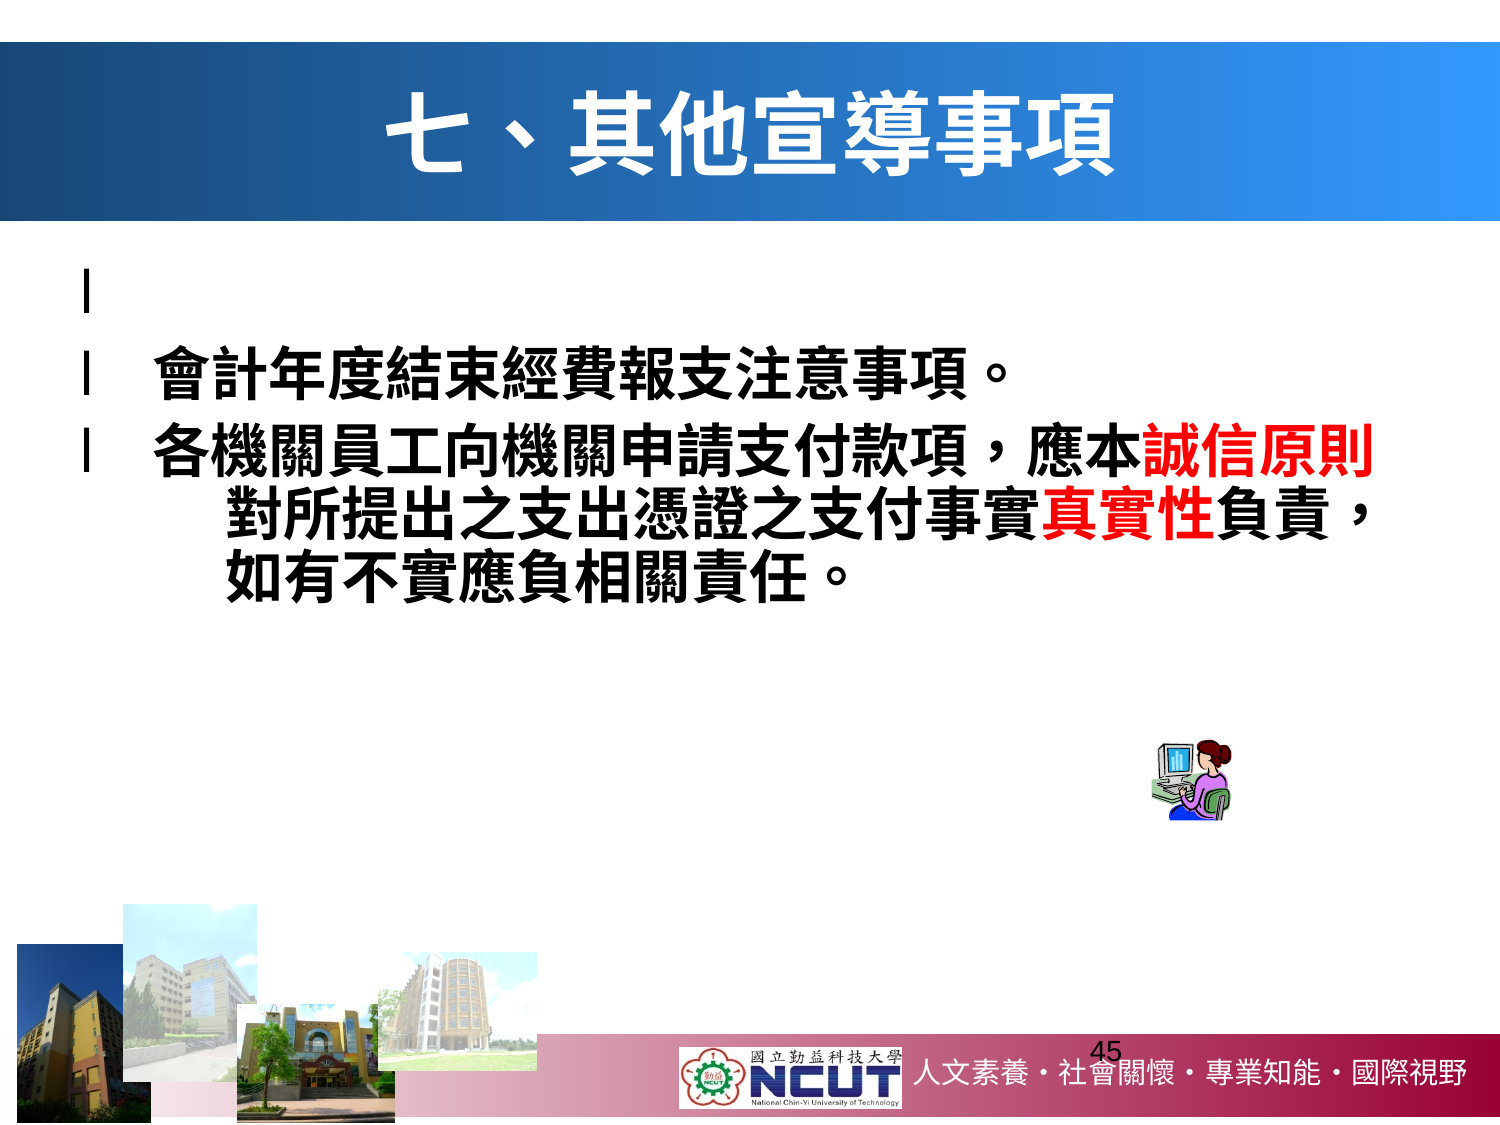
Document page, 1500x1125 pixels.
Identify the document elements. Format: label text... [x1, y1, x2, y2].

text_box [1074, 1024, 1426, 1103]
title 七、其他宣導事項 [0, 42, 1500, 221]
picture [1151, 739, 1232, 822]
list 會計年度結束經費報支注意事項。 各機關員工向機關申請支付款項，應本誠信原則對所提出之支出憑證之支付事實真實性負責，如有不實應負相關責任。 [64, 243, 1424, 977]
